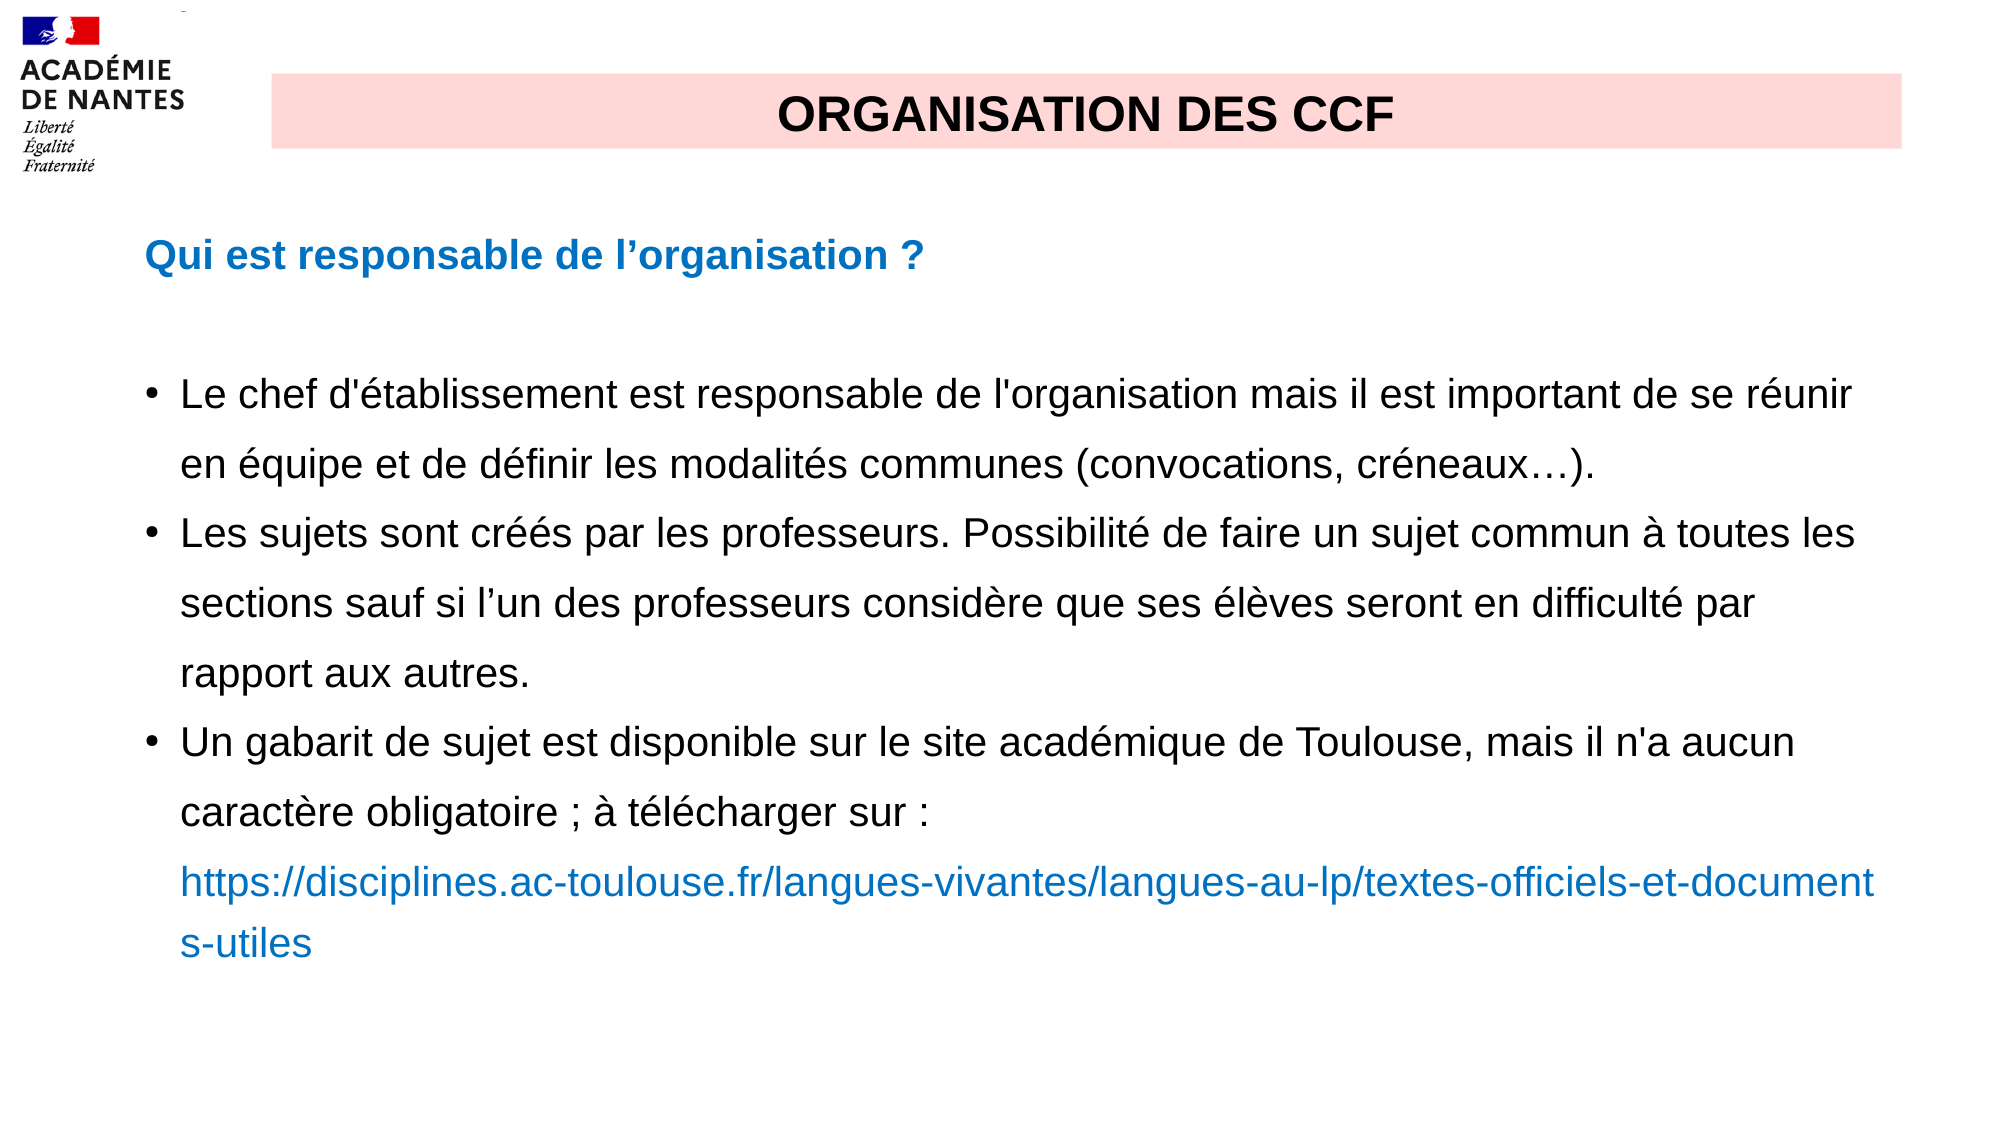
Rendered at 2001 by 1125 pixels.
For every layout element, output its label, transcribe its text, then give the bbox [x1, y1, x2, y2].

text_box Qui est responsable de l’organisation ? Le chef d'établissement est responsable de l'organisation mais il est important de se réunir en équipe et de définir les modalités communes (convocations, créneaux…). Les sujets sont créés par les professeurs. Possibilité de faire un sujet commun à toutes les sections sauf si l’un des professeurs considère que ses élèves seront en difficulté par rapport aux autres. Un gabarit de sujet est disponible sur le site académique de Toulouse, mais il n'a aucun caractère obligatoire ; à télécharger sur : https://disciplines.ac-toulouse.fr/langues-vivantes/langues-au-lp/textes-officiels-et-documents-utiles [129, 200, 1902, 983]
picture [11, 11, 186, 178]
text_box ORGANISATION DES CCF [271, 73, 1902, 149]
